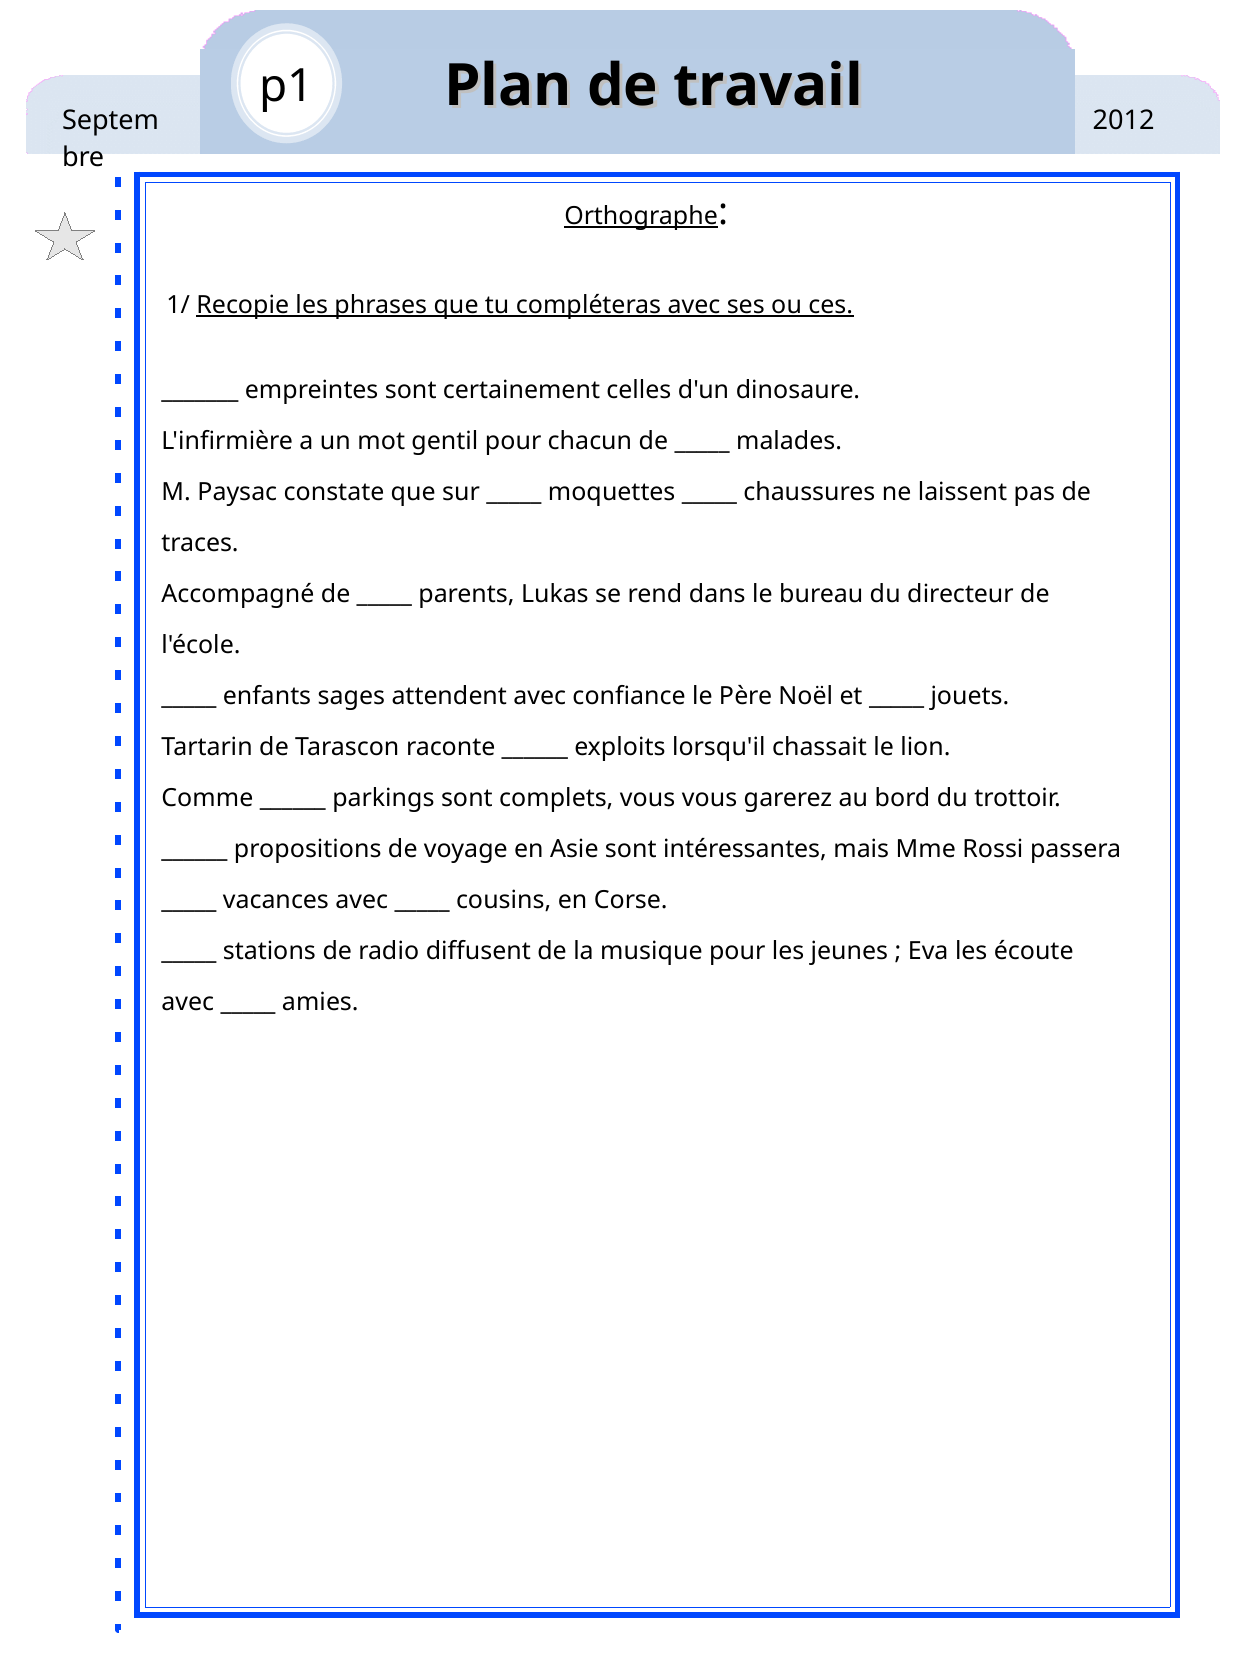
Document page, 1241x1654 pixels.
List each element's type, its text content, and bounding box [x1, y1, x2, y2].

picture [26, 10, 1220, 154]
text_box 2012 [1077, 93, 1220, 154]
text_box [35, 212, 95, 260]
text_box Orthographe: 1/ Recopie les phrases que tu compléteras avec ses ou ces. _______ empreintes sont certainement celles d'un dinosaure. L'infirmière a un mot gentil pour chacun de _____ malades. M. Paysac constate que sur _____ moquettes _____ chaussures ne laissent pas de traces. Accompagné de _____ parents, Lukas se rend dans le bureau du directeur de l'école. _____ enfants sages attendent avec confiance le Père Noël et _____ jouets. Tartarin de Tarascon raconte ______ exploits lorsqu'il chassait le lion. Comme ______ parkings sont complets, vous vous garerez au bord du trottoir. ______ propositions de voyage en Asie sont intéressantes, mais Mme Rossi passera _____ vacances avec _____ cousins, en Corse. _____ stations de radio diffusent de la musique pour les jeunes ; Eva les écoute avec _____ amies. [146, 177, 1146, 1111]
table_header [140, 177, 1175, 1612]
text_box Septembre [47, 93, 189, 154]
text_box Plan de travail [401, 35, 922, 142]
